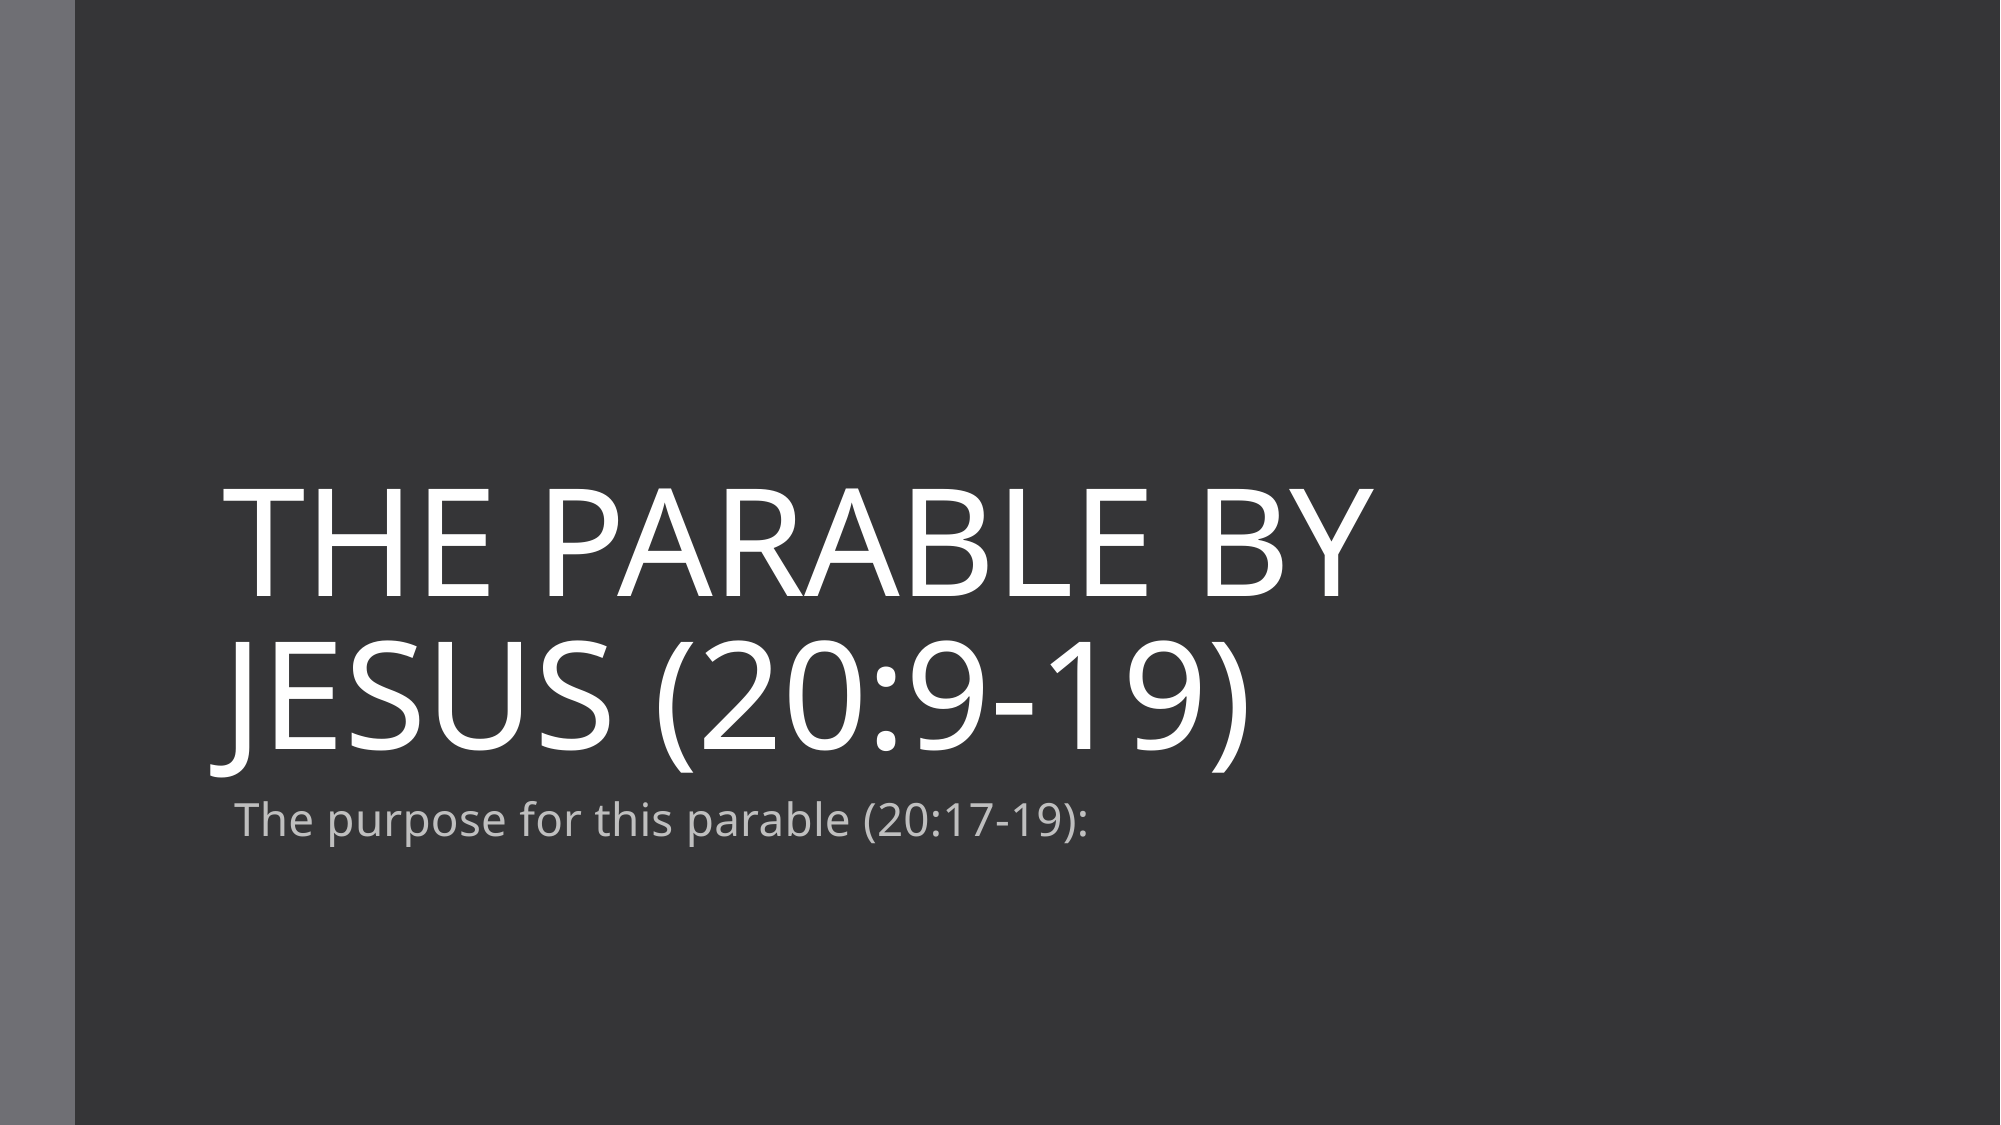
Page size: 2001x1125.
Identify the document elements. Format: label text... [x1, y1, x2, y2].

title THE PARABLE BY JESUS (20:9-19) [206, 124, 1752, 787]
subtitle The purpose for this parable (20:17-19): [206, 787, 1752, 1066]
